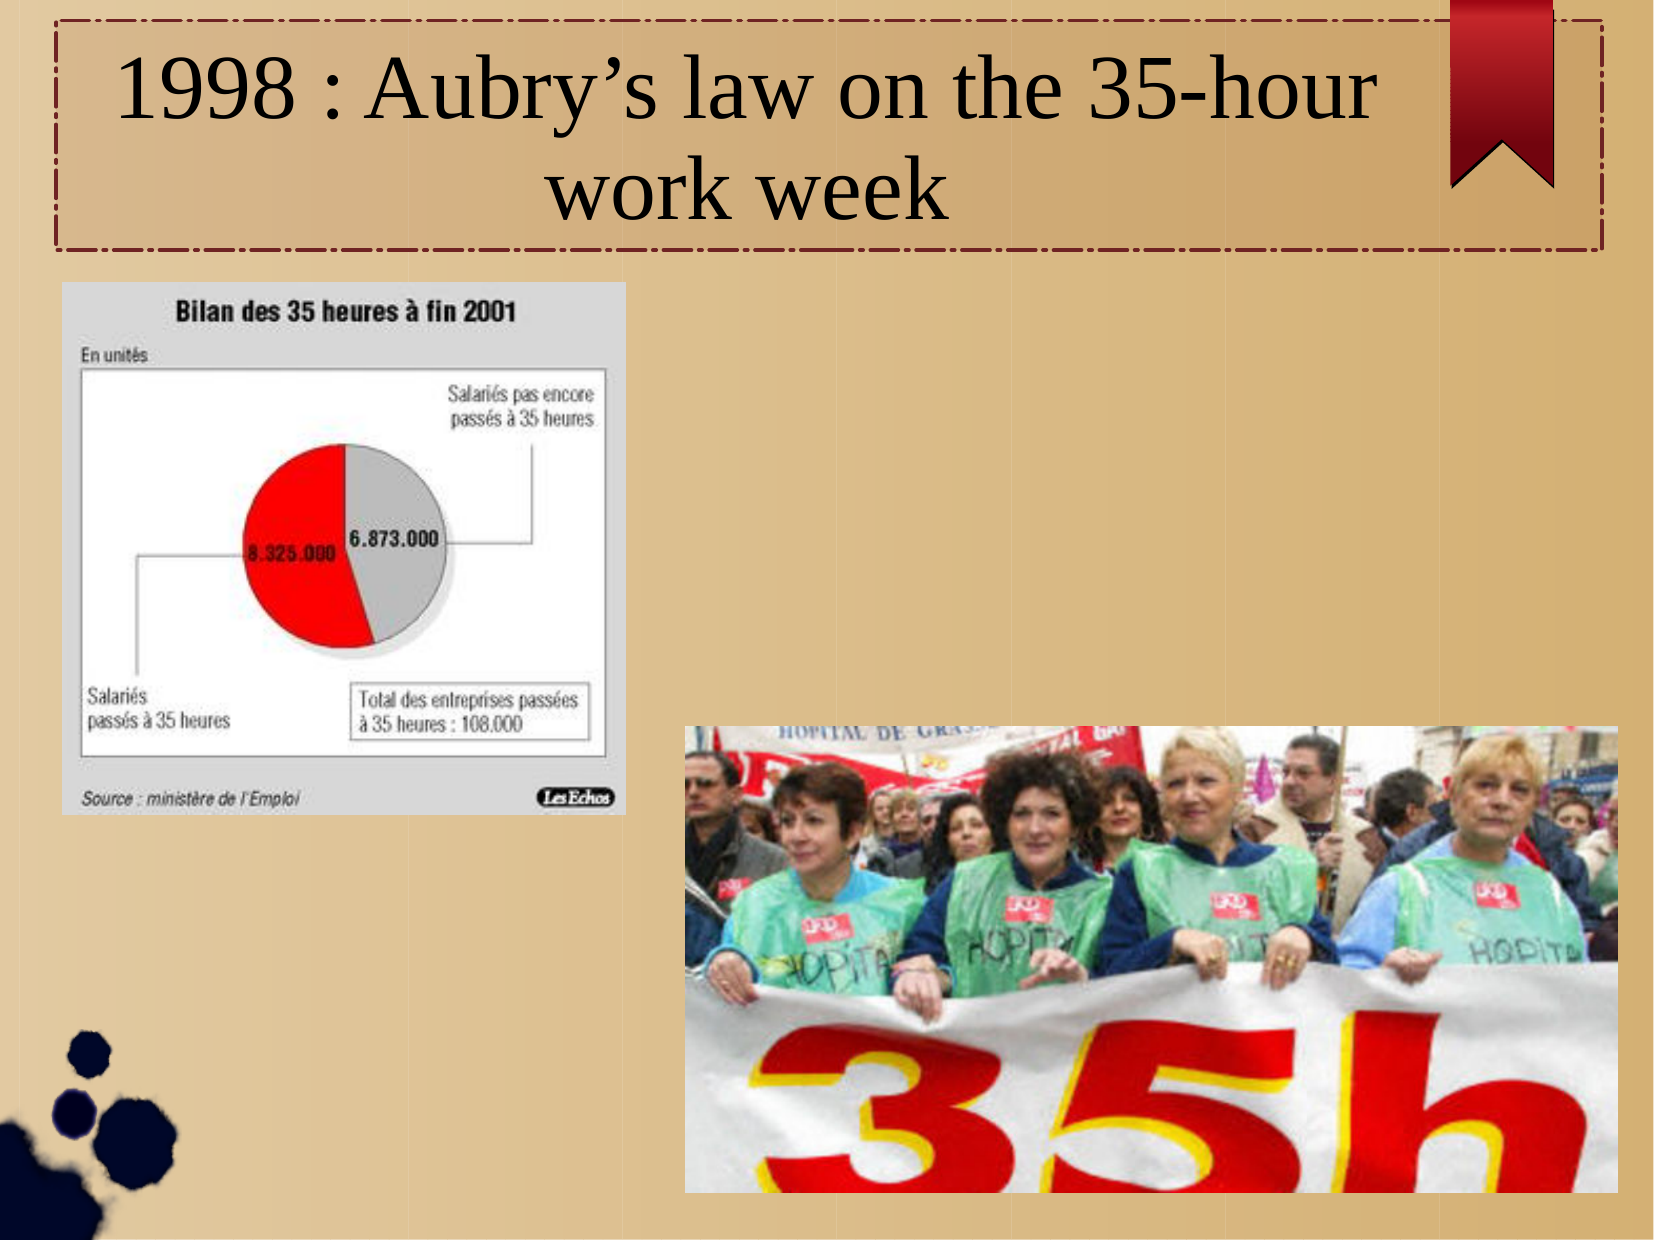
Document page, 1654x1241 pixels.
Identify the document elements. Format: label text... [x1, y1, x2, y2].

title 1998 : Aubry’s law on the 35-hour work week [82, 36, 1412, 240]
picture [685, 726, 1618, 1193]
picture [62, 282, 626, 815]
